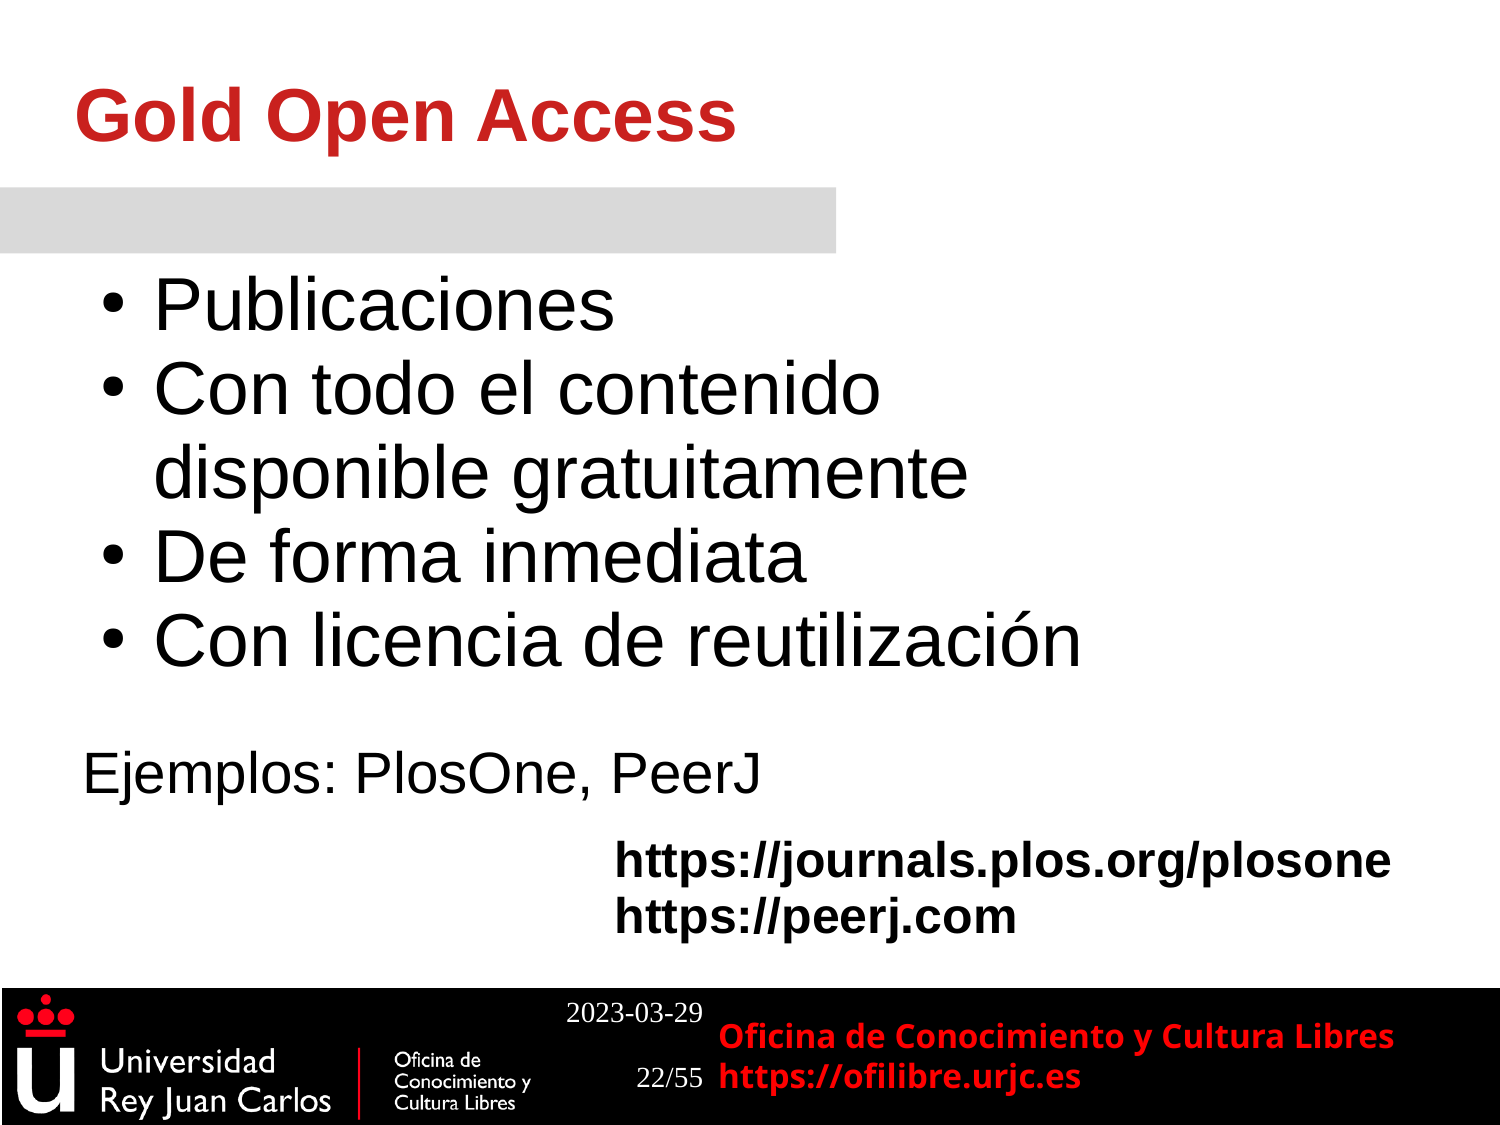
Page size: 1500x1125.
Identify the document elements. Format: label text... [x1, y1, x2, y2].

text_box https://journals.plos.org/plosone https://peerj.com [600, 825, 1441, 952]
text_box Gold Open Access [60, 66, 991, 249]
picture [17, 994, 531, 1120]
text_box Publicaciones Con todo el contenido disponible gratuitamente De forma inmediata Con licencia de reutilización Ejemplos: PlosOne, PeerJ [67, 254, 1201, 814]
title [75, 7, 1425, 196]
